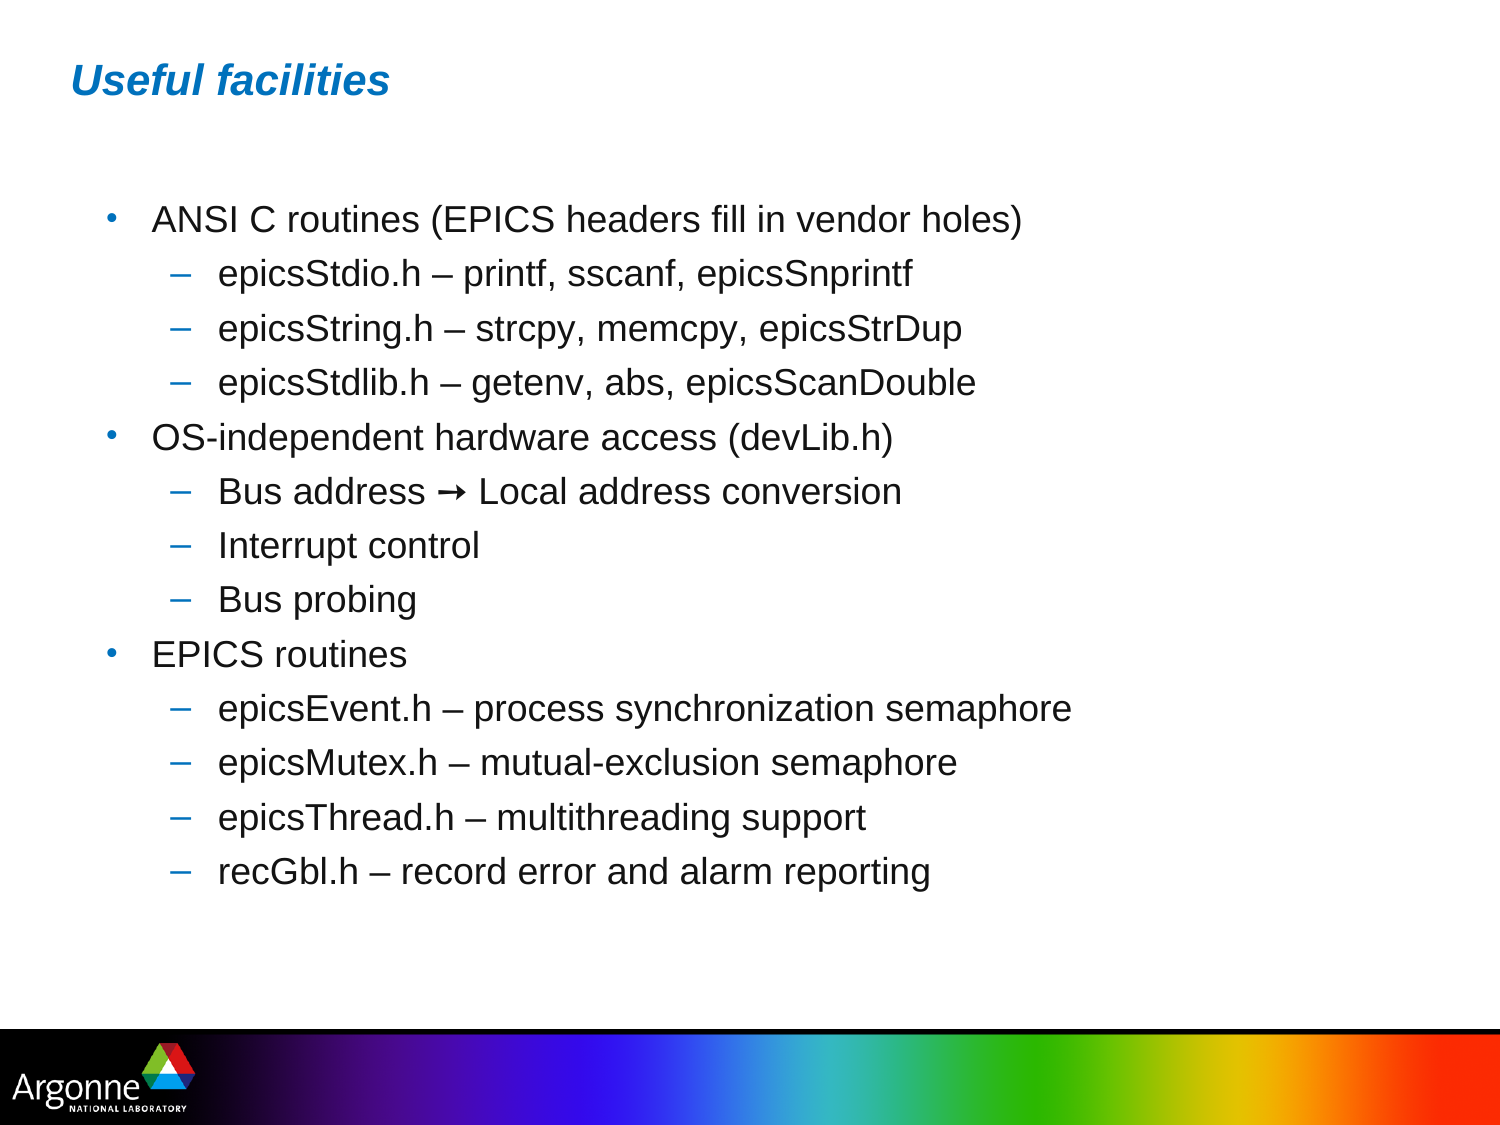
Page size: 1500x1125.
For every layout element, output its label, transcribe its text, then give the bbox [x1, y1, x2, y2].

picture [0, 1029, 1500, 1125]
title Useful facilities [55, 57, 1361, 113]
list ANSI C routines (EPICS headers fill in vendor holes) epicsStdio.h – printf, sscanf, epicsSnprintf epicsString.h – strcpy, memcpy, epicsStrDup epicsStdlib.h – getenv, abs, epicsScanDouble OS-independent hardware access (devLib.h) Bus address ➙ Local address conversion Interrupt control Bus probing EPICS routines epicsEvent.h – process synchronization semaphore epicsMutex.h – mutual-exclusion semaphore epicsThread.h – multithreading support recGbl.h – record error and alarm reporting [90, 187, 1435, 900]
